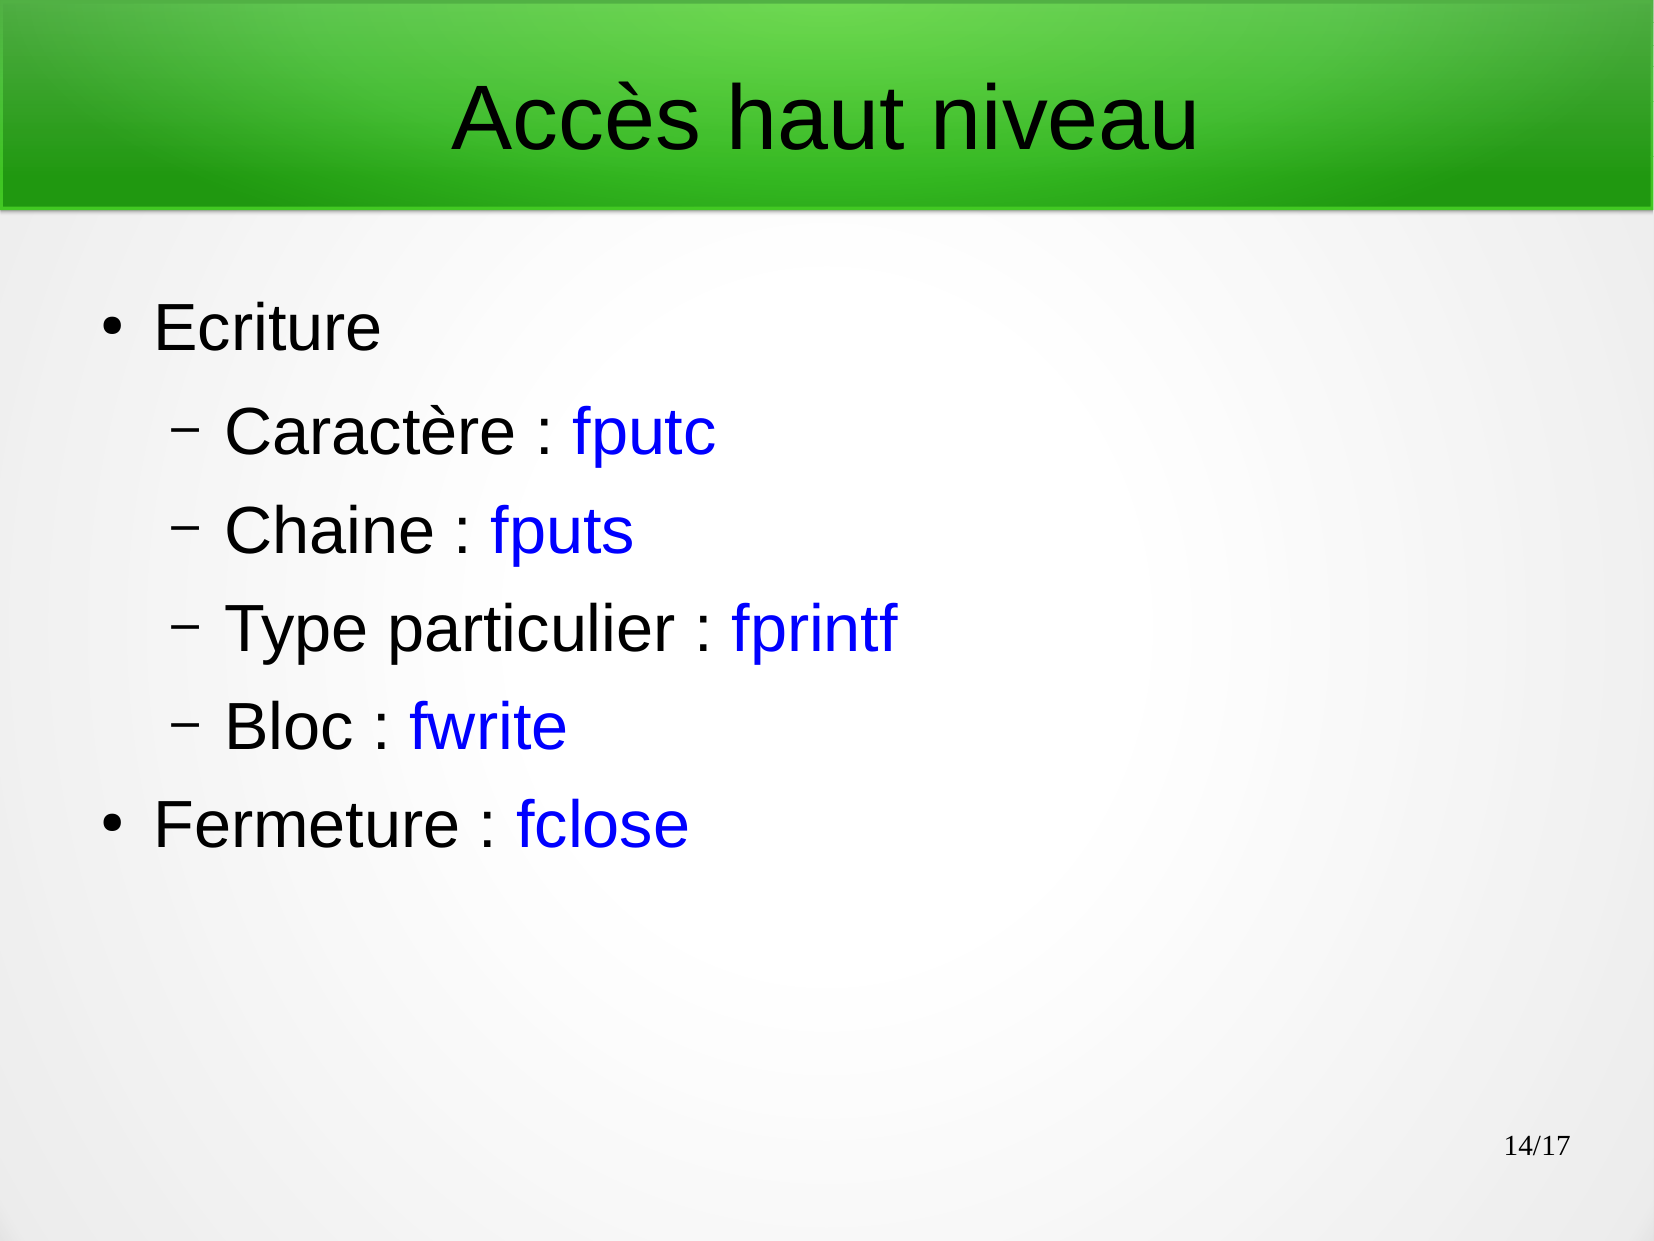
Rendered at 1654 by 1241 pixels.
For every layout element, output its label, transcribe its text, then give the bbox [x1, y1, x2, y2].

title Accès haut niveau [82, 47, 1571, 189]
list Ecriture Caractère : fputc Chaine : fputs Type particulier : fprintf Bloc : fwrite Fermeture : fclose [82, 290, 1571, 1094]
